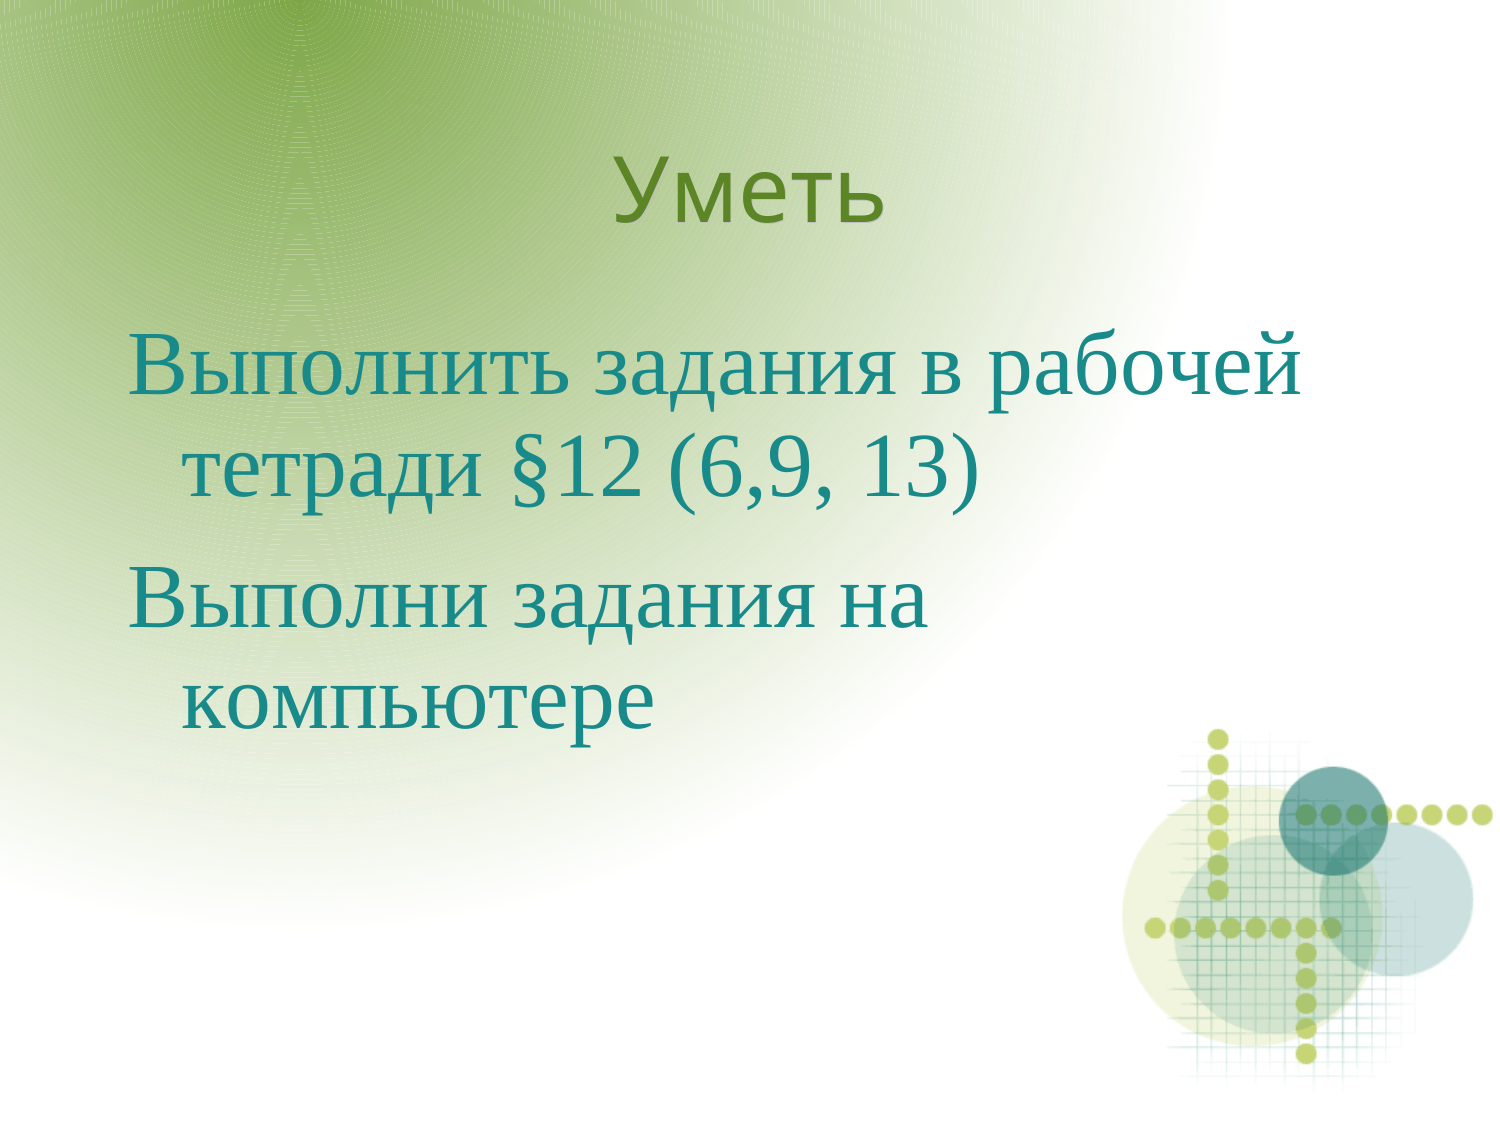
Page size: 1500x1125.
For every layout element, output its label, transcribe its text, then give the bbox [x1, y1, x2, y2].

picture [1110, 718, 1500, 1098]
title Уметь [110, 100, 1392, 274]
list Выполнить задания в рабочей тетради §12 (6,9, 13) Выполни задания на компьютере [110, 312, 1392, 1007]
